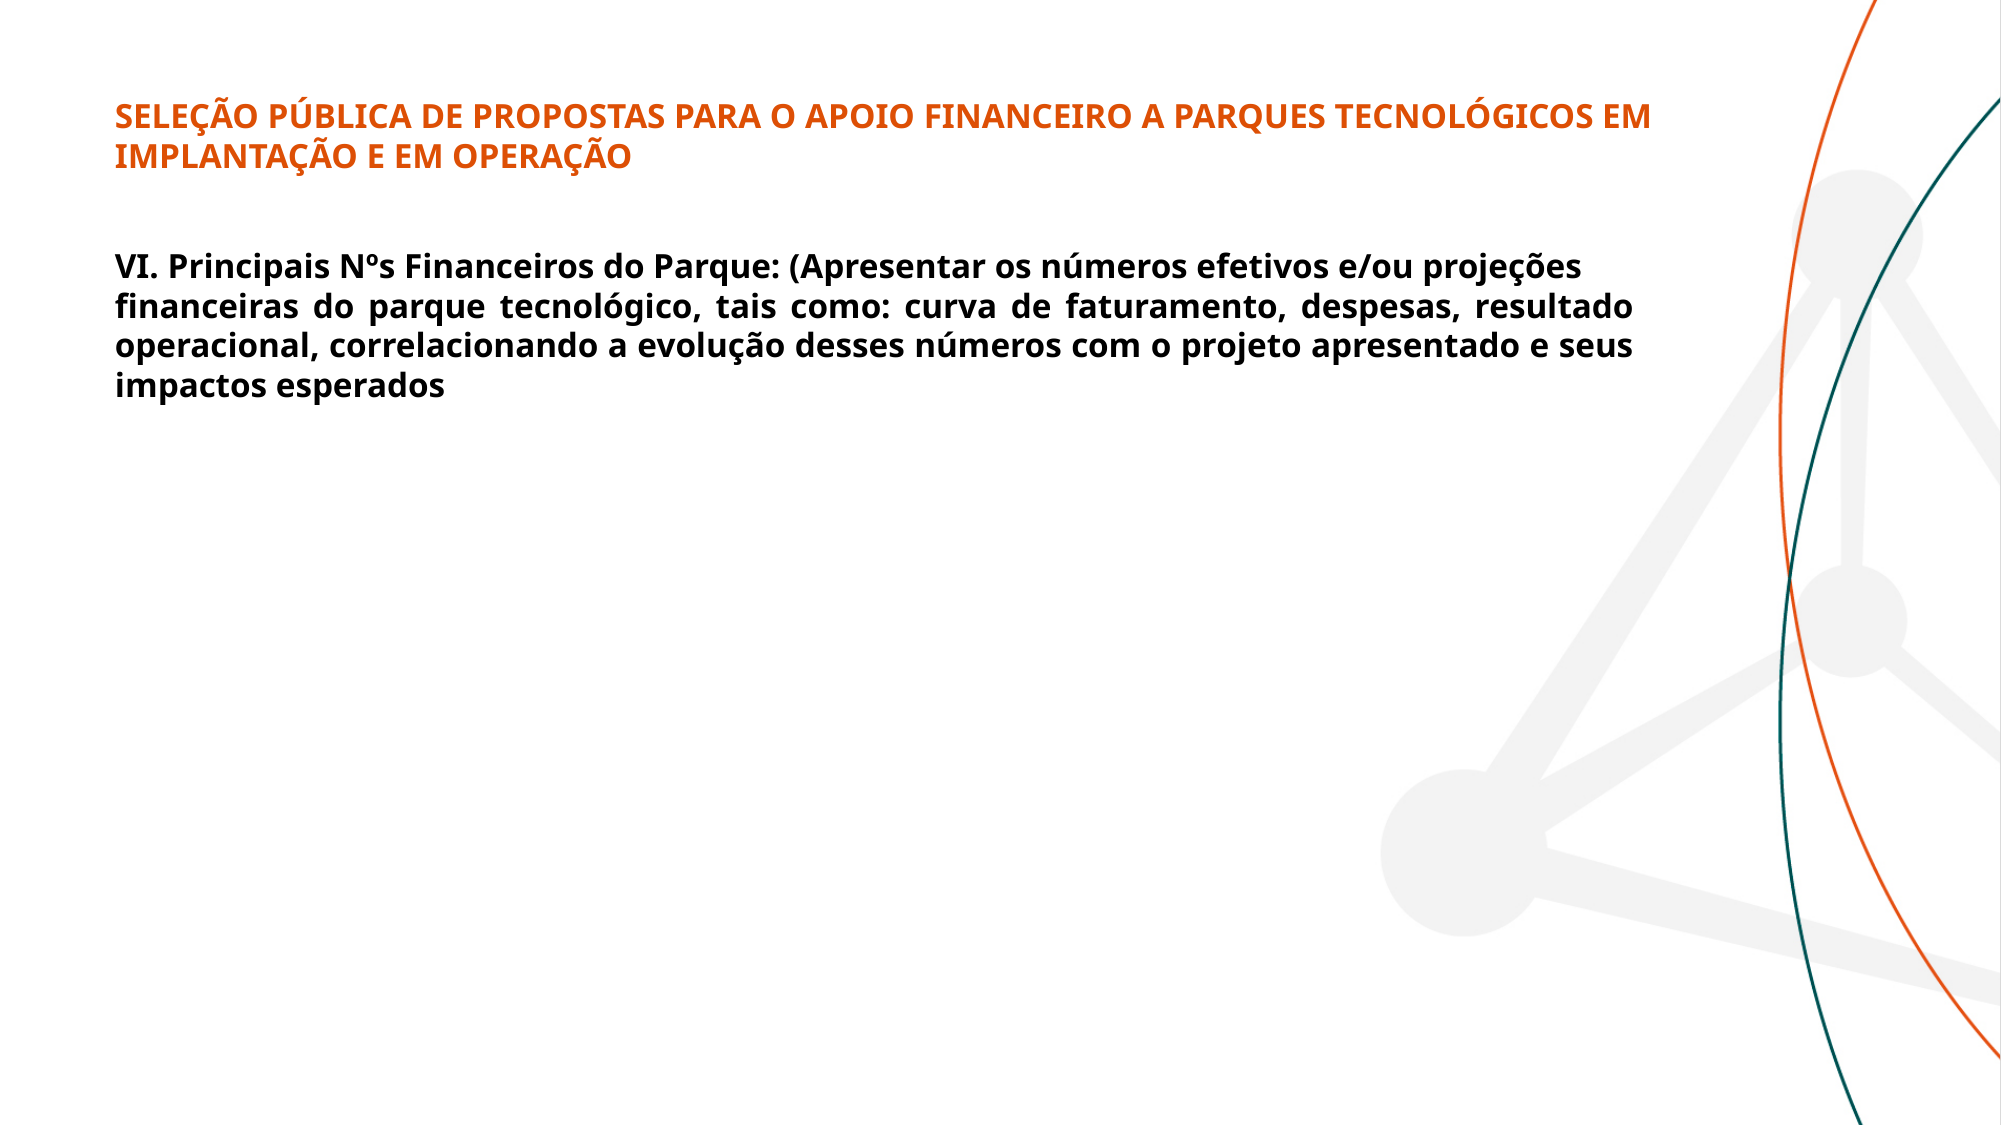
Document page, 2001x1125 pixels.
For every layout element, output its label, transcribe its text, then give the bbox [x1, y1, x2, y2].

text_box VI. Principais Nºs Financeiros do Parque: (Apresentar os números efetivos e/ou projeções financeiras do parque tecnológico, tais como: curva de faturamento, despesas, resultado operacional, correlacionando a evolução desses números com o projeto apresentado e seus impactos esperados [99, 237, 1795, 415]
text_box SELEÇÃO PÚBLICA DE PROPOSTAS PARA O APOIO FINANCEIRO A PARQUES TECNOLÓGICOS EM IMPLANTAÇÃO E EM OPERAÇÃO [99, 88, 1900, 217]
